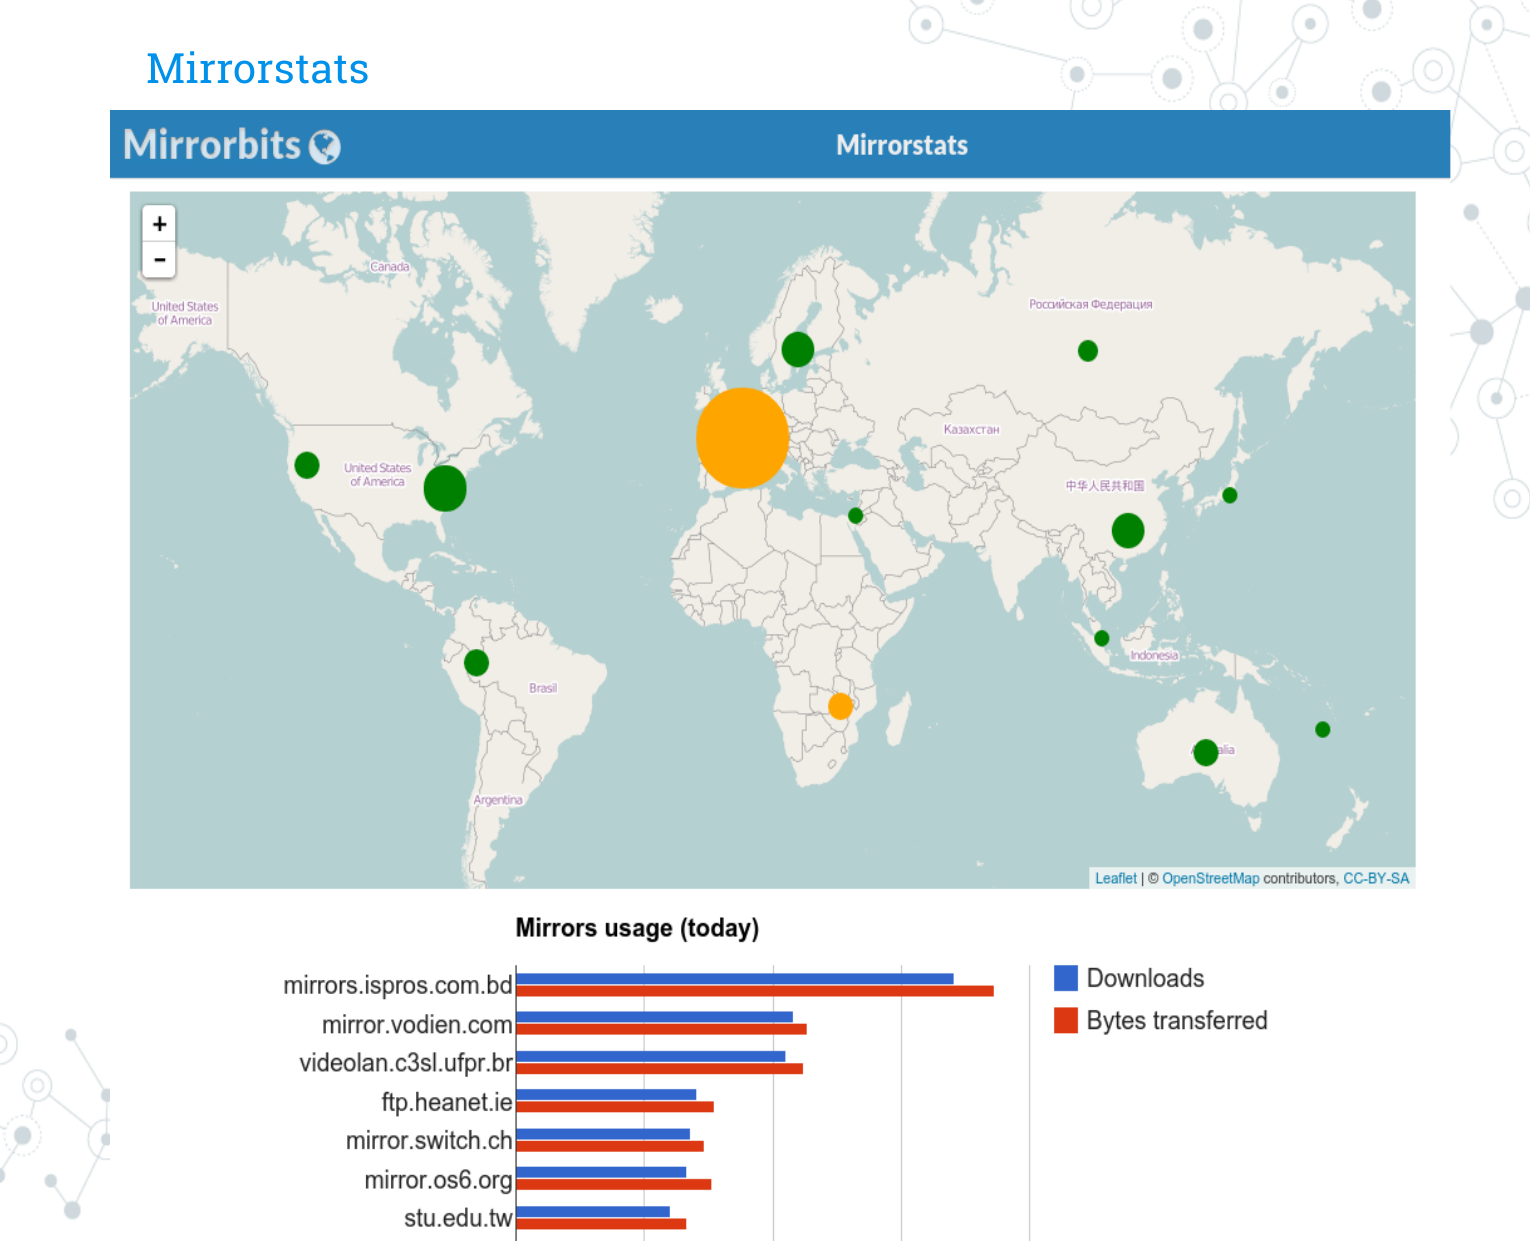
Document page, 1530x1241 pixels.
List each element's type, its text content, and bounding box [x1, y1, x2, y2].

picture [0, 0, 1530, 1241]
title Mirrorstats [131, 0, 1399, 108]
